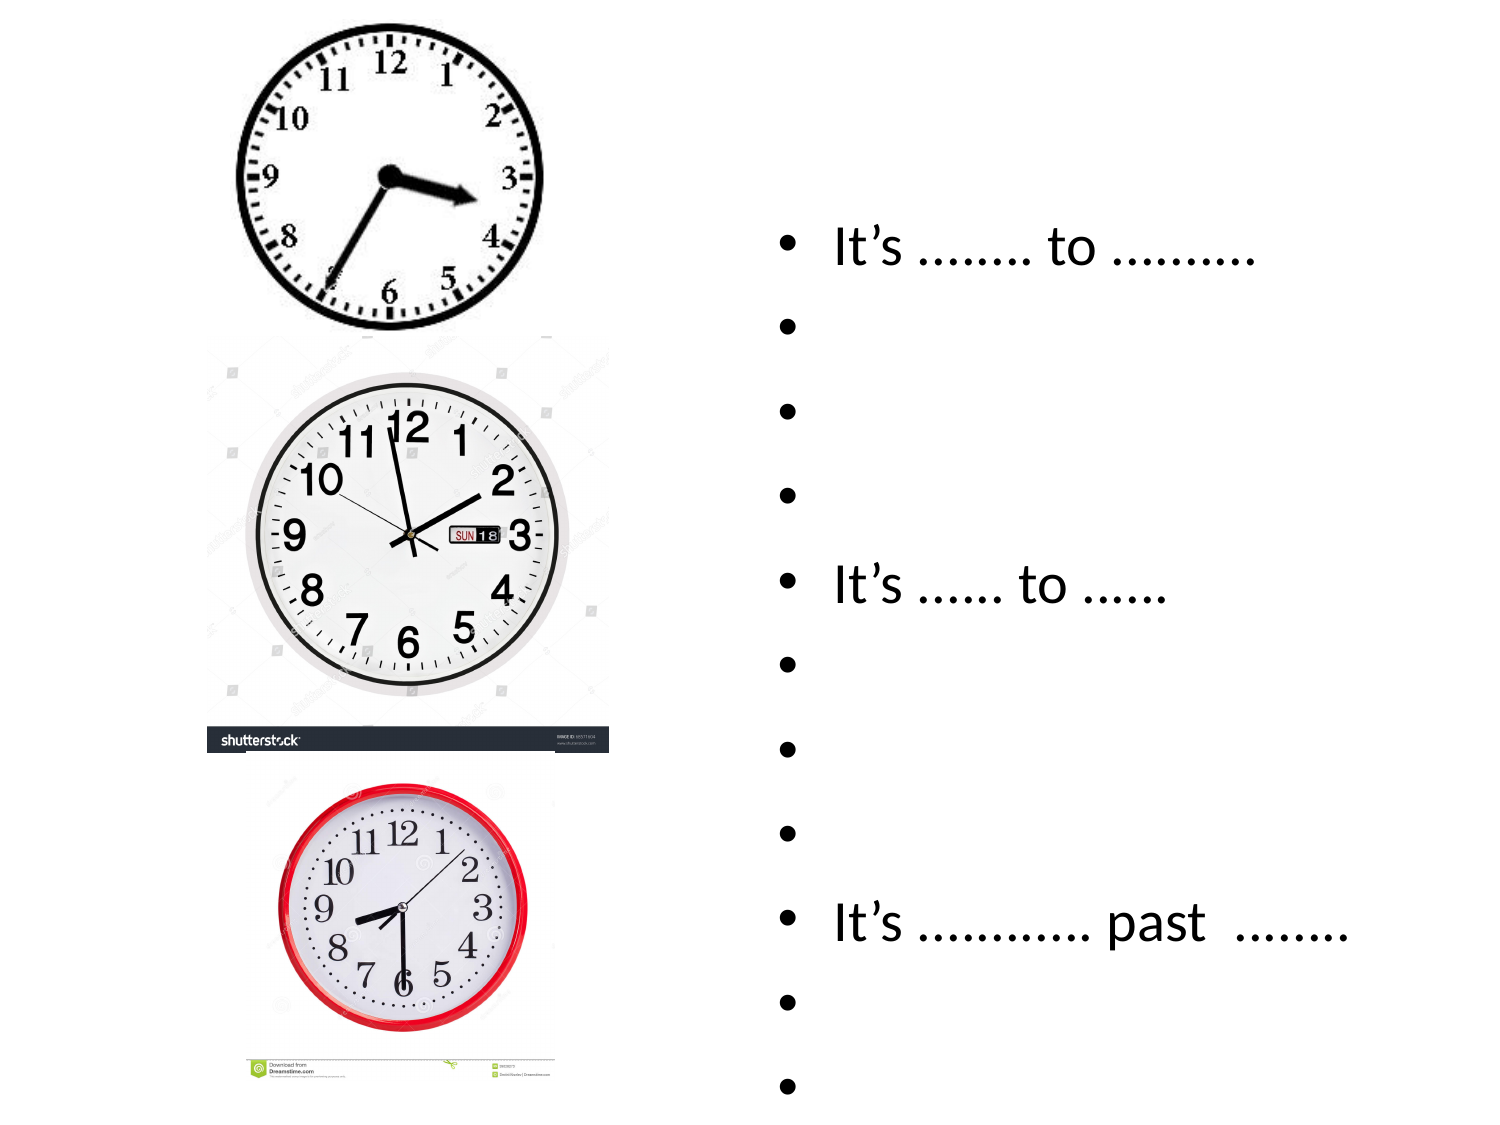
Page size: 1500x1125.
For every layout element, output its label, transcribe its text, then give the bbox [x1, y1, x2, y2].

picture [207, 19, 609, 1081]
list It’s ........ to .......... It’s ...... to ...... It’s ............ past ........ [762, 30, 1426, 1095]
